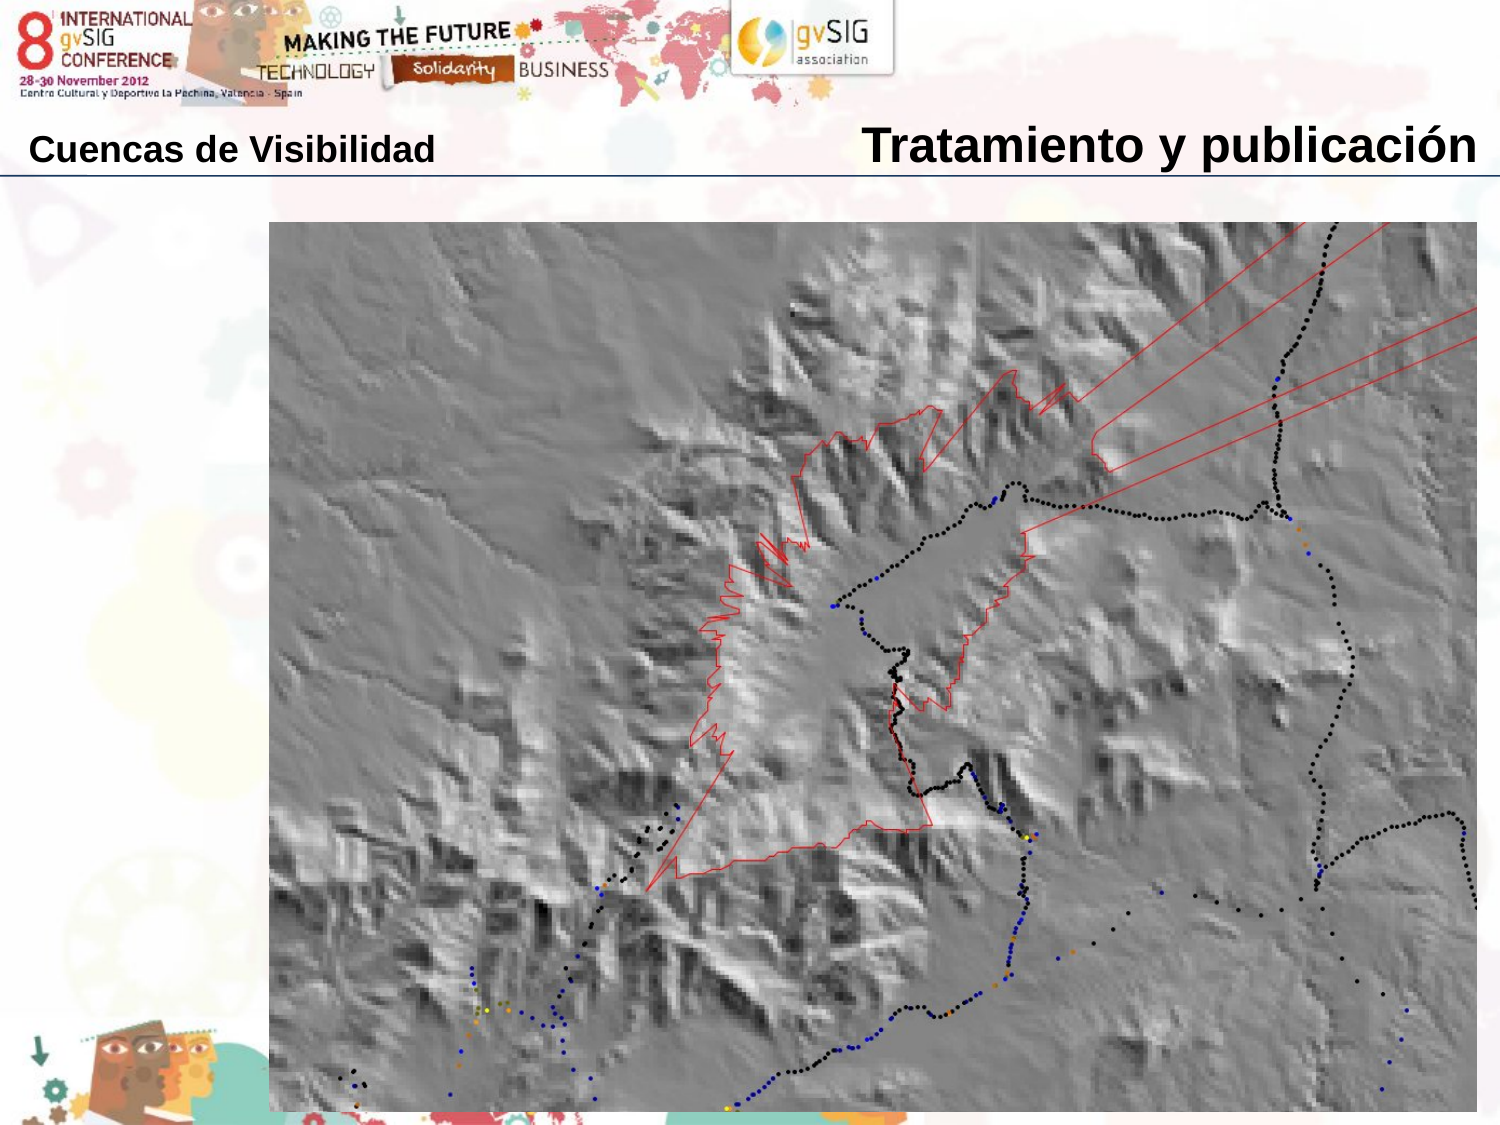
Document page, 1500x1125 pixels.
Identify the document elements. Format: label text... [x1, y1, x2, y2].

text_box Tratamiento y publicación [846, 177, 1494, 181]
text_box Cuencas de Visibilidad [13, 117, 452, 177]
picture [0, 0, 1500, 175]
picture [0, 177, 1500, 1125]
text_box Tratamiento y publicación [846, 105, 1494, 175]
